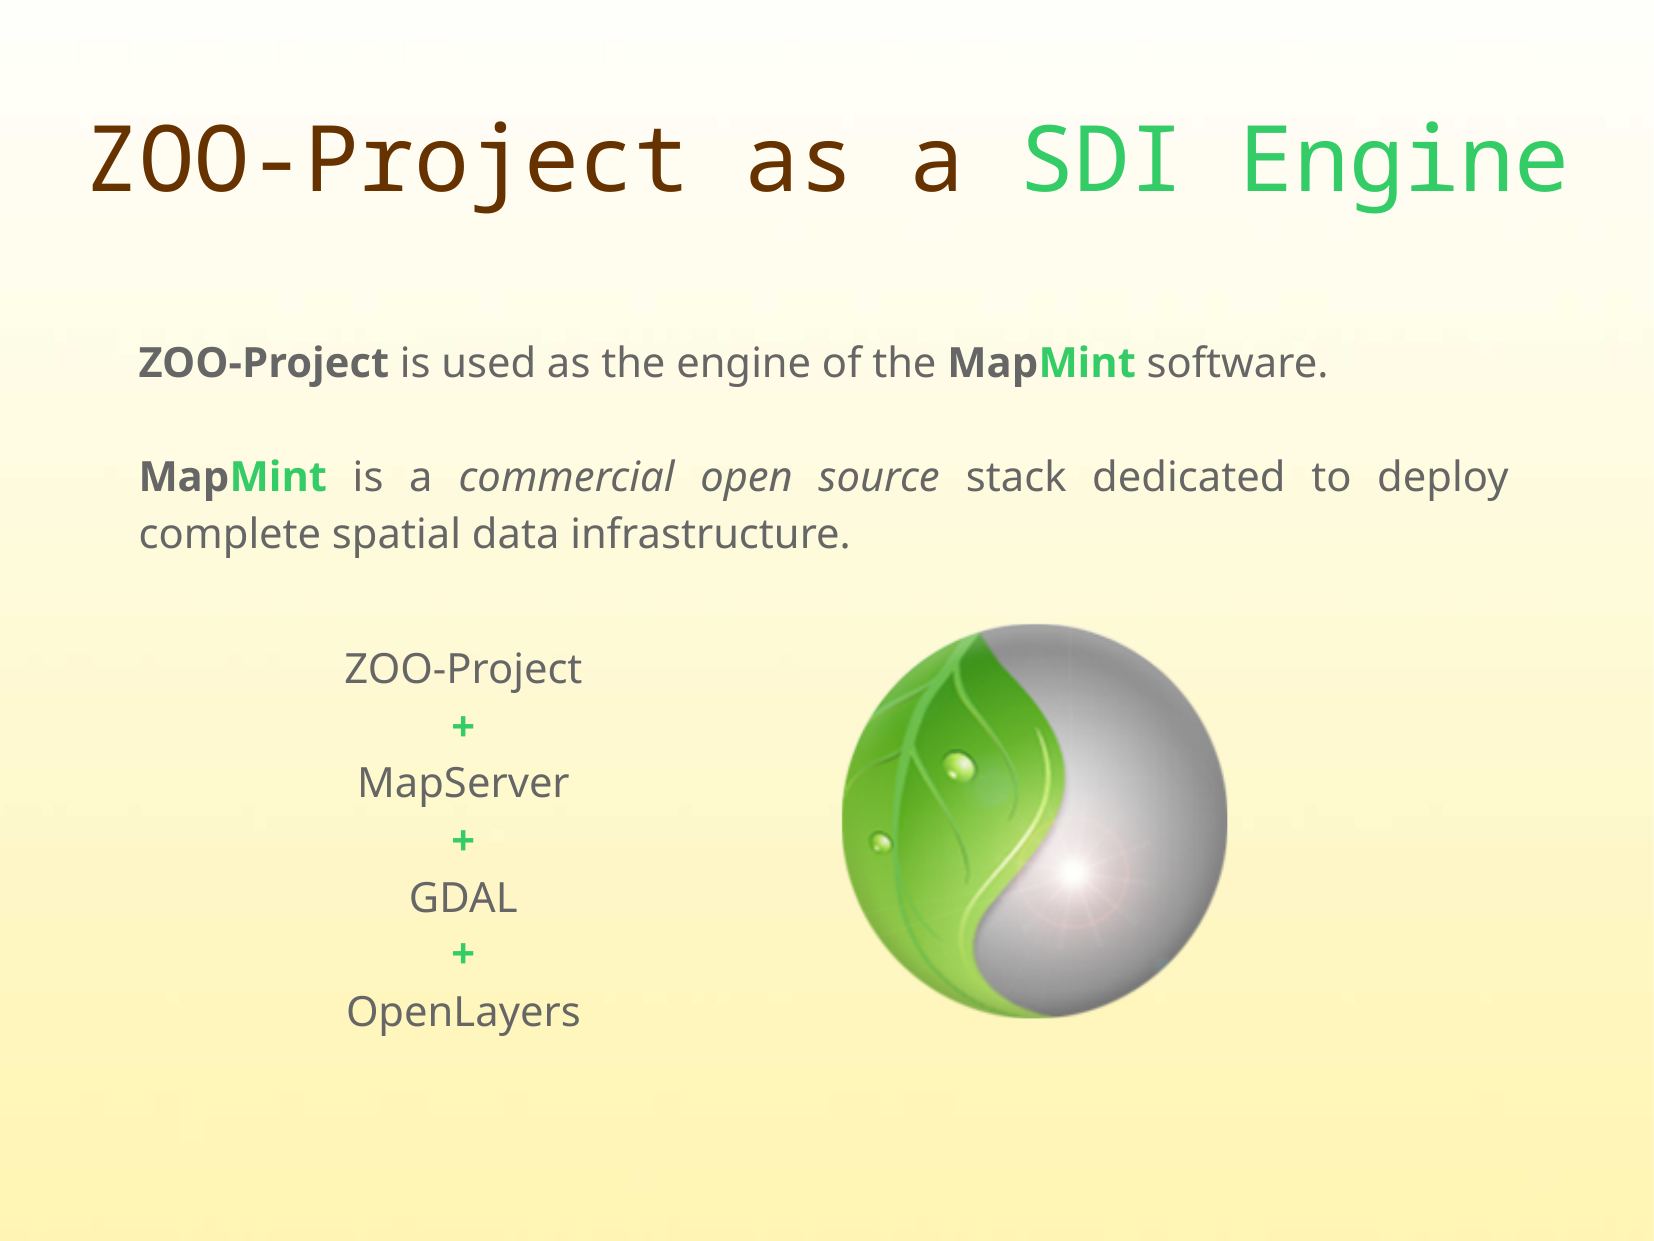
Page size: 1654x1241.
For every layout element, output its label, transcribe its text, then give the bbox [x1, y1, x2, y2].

text_box [118, 478, 1548, 993]
title ZOO-Project as a SDI Engine [82, 52, 1571, 260]
text_box ZOO-Project is used as the engine of the MapMint software. MapMint is a commercial open source stack dedicated to deploy complete spatial data infrastructure. [123, 325, 1524, 478]
text_box ZOO-Project + MapServer + GDAL + OpenLayers [241, 631, 686, 1053]
picture [0, 0, 1654, 1241]
